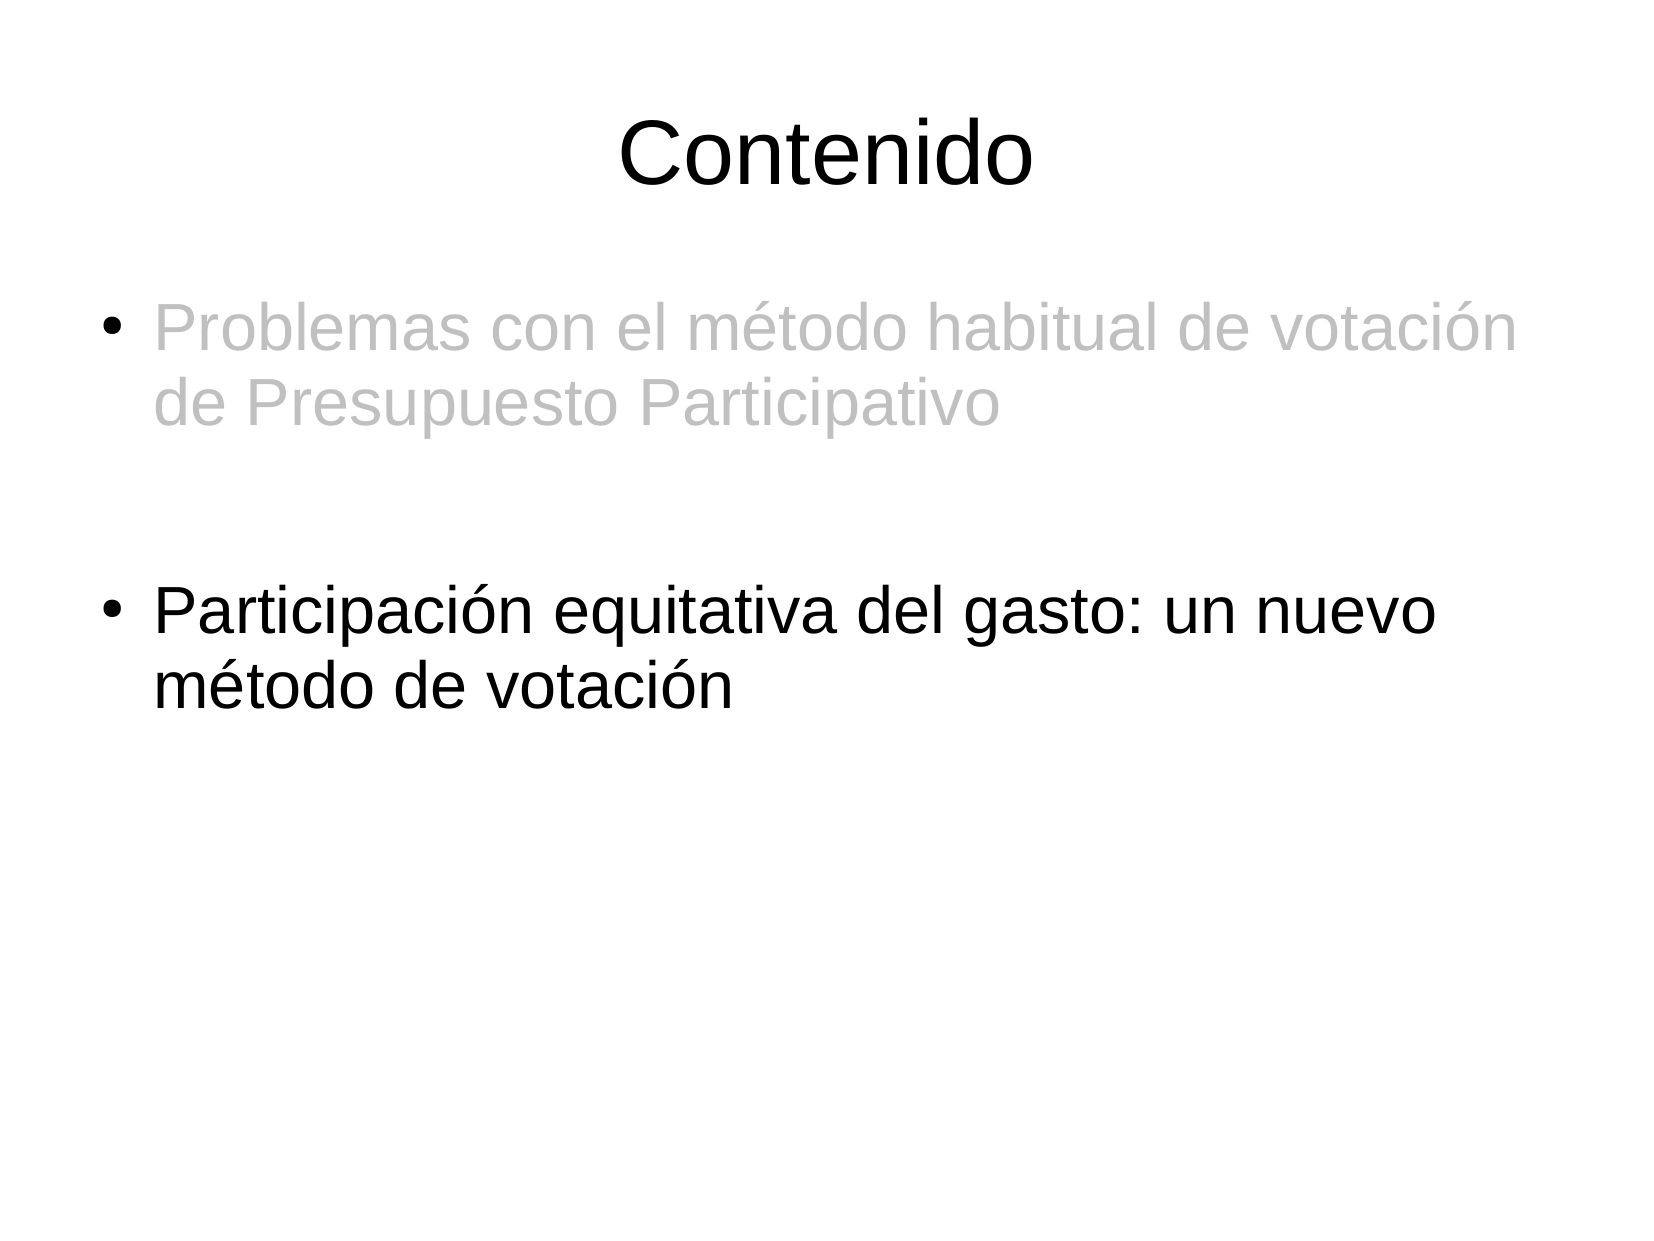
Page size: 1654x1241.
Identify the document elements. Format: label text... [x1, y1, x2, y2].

title Contenido [82, 49, 1571, 257]
list Problemas con el método habitual de votación de Presupuesto Participativo Participación equitativa del gasto: un nuevo método de votación [82, 290, 1571, 1109]
